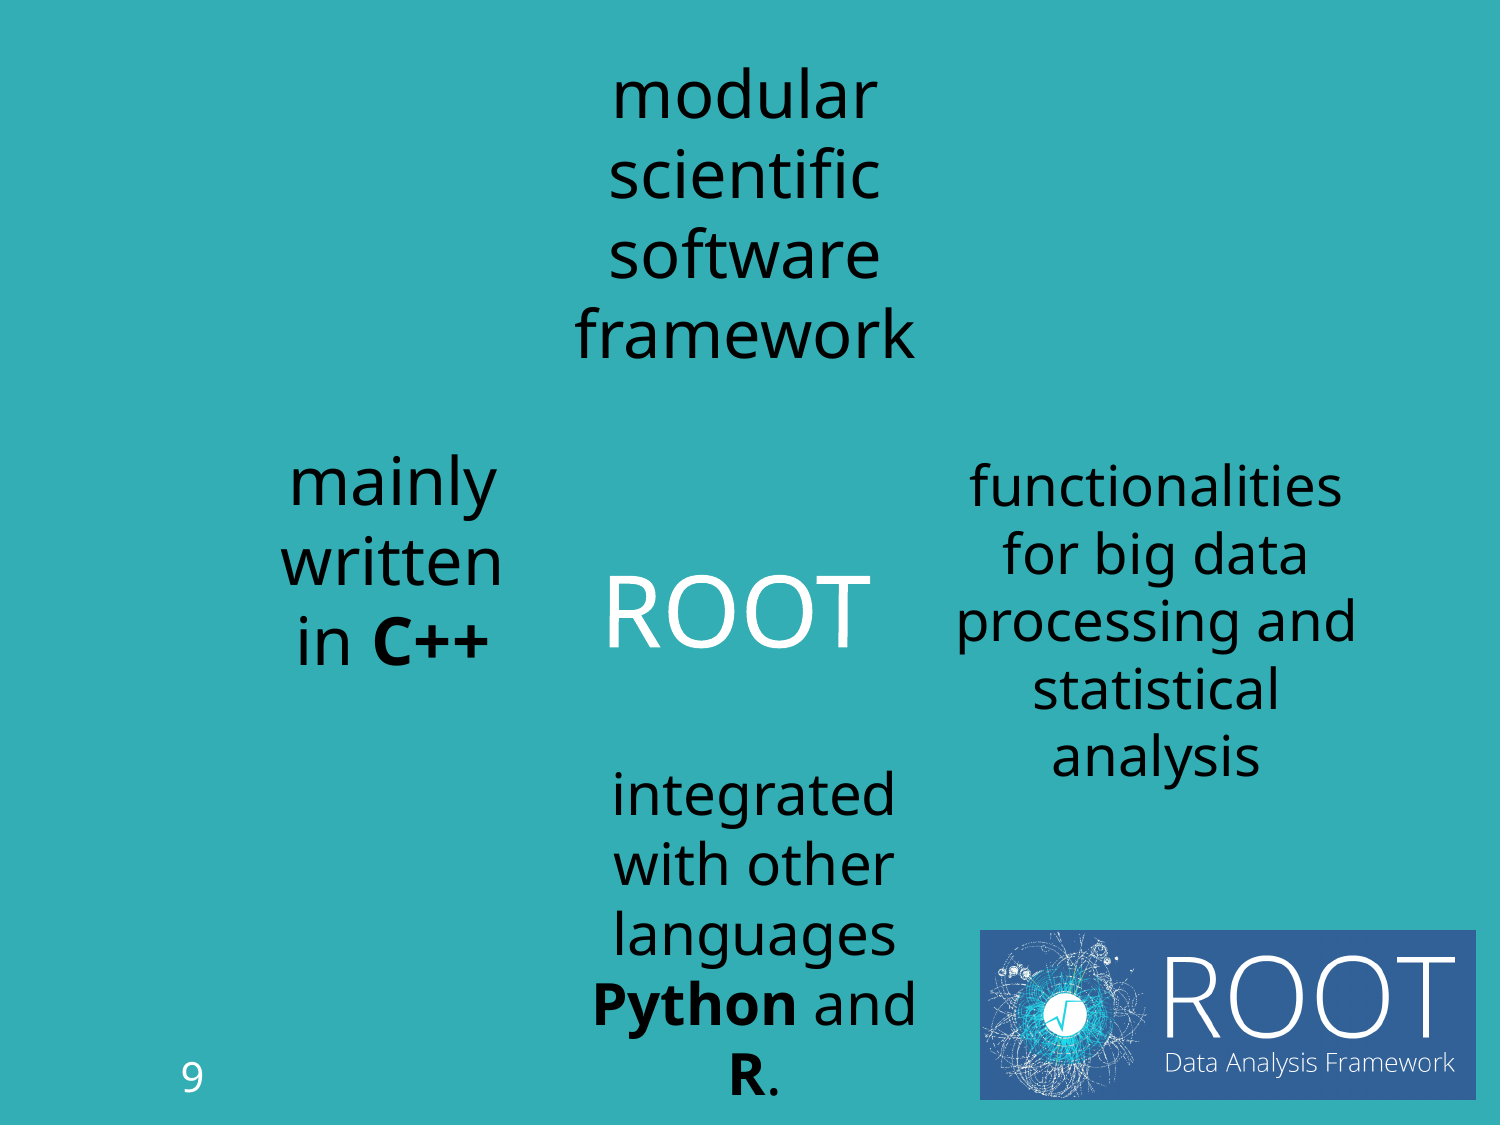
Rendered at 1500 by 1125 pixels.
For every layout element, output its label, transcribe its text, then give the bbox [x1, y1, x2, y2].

text_box mainly written in C++ [255, 431, 531, 686]
text_box ROOT [584, 539, 909, 675]
text_box functionalities for big data processing and statistical analysis [915, 443, 1398, 796]
text_box integrated with other languages Python and R. [569, 750, 940, 1115]
picture [980, 930, 1476, 1100]
slide_number <number> [23, 1049, 362, 1110]
text_box modular scientific software framework [540, 44, 951, 380]
